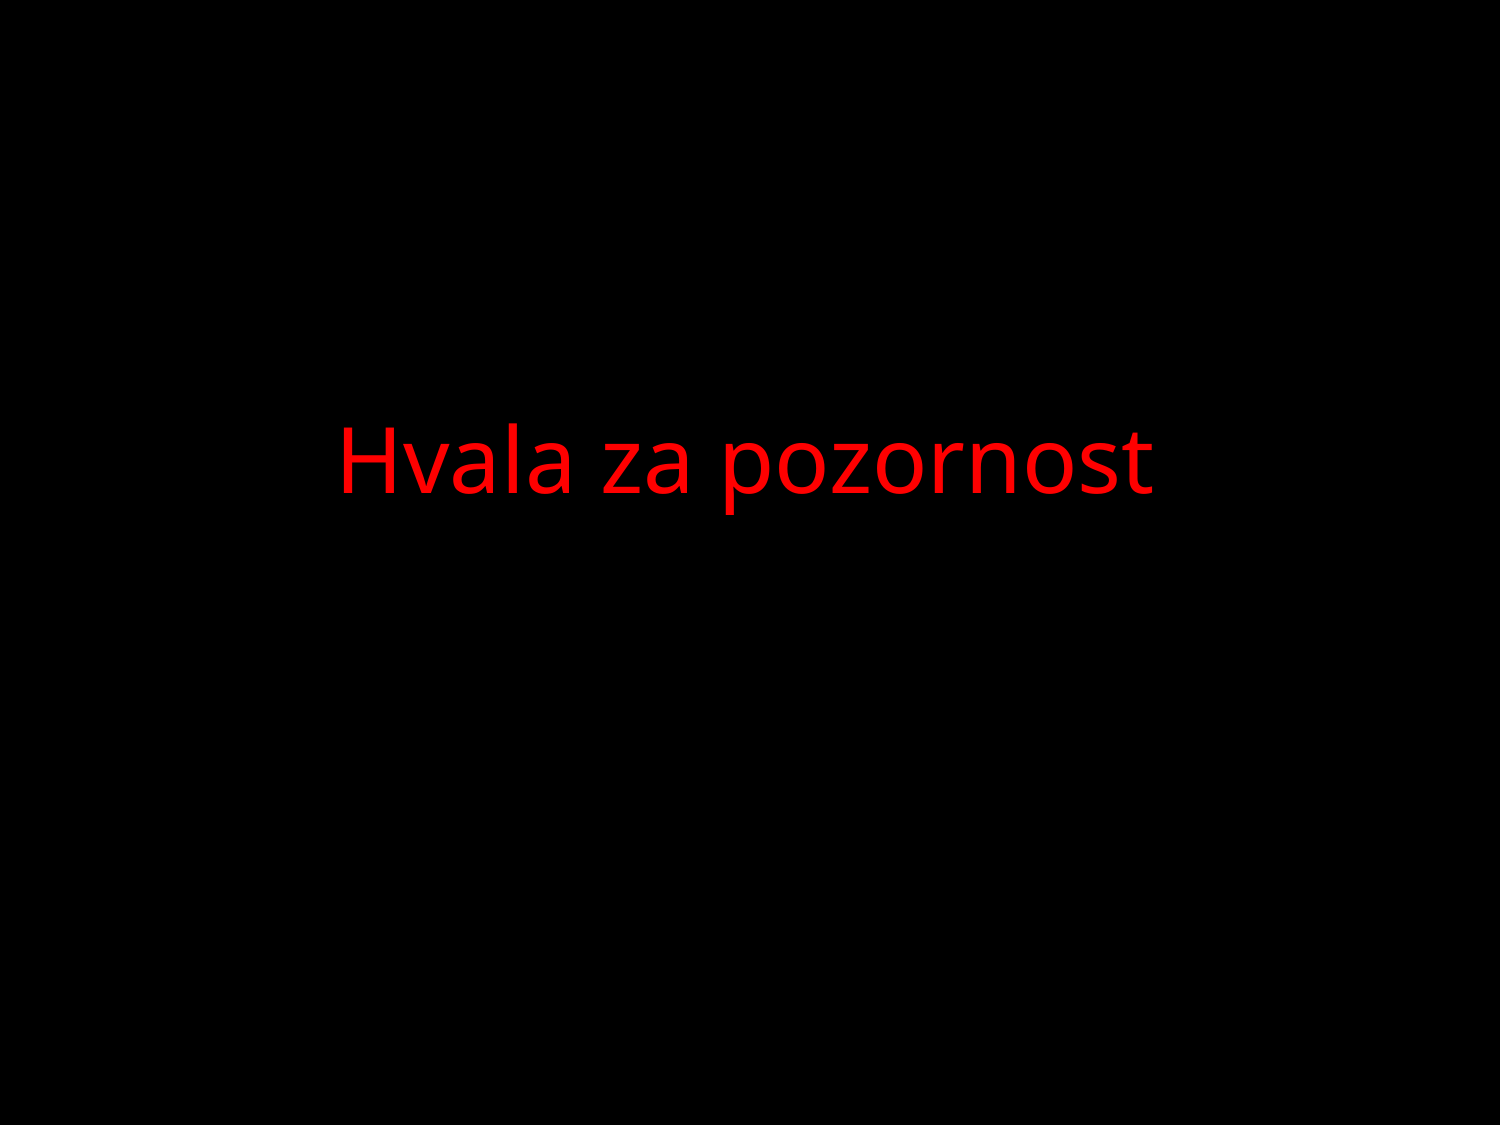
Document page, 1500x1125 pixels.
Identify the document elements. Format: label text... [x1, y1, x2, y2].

title Hvala za pozornost [70, 363, 1421, 551]
